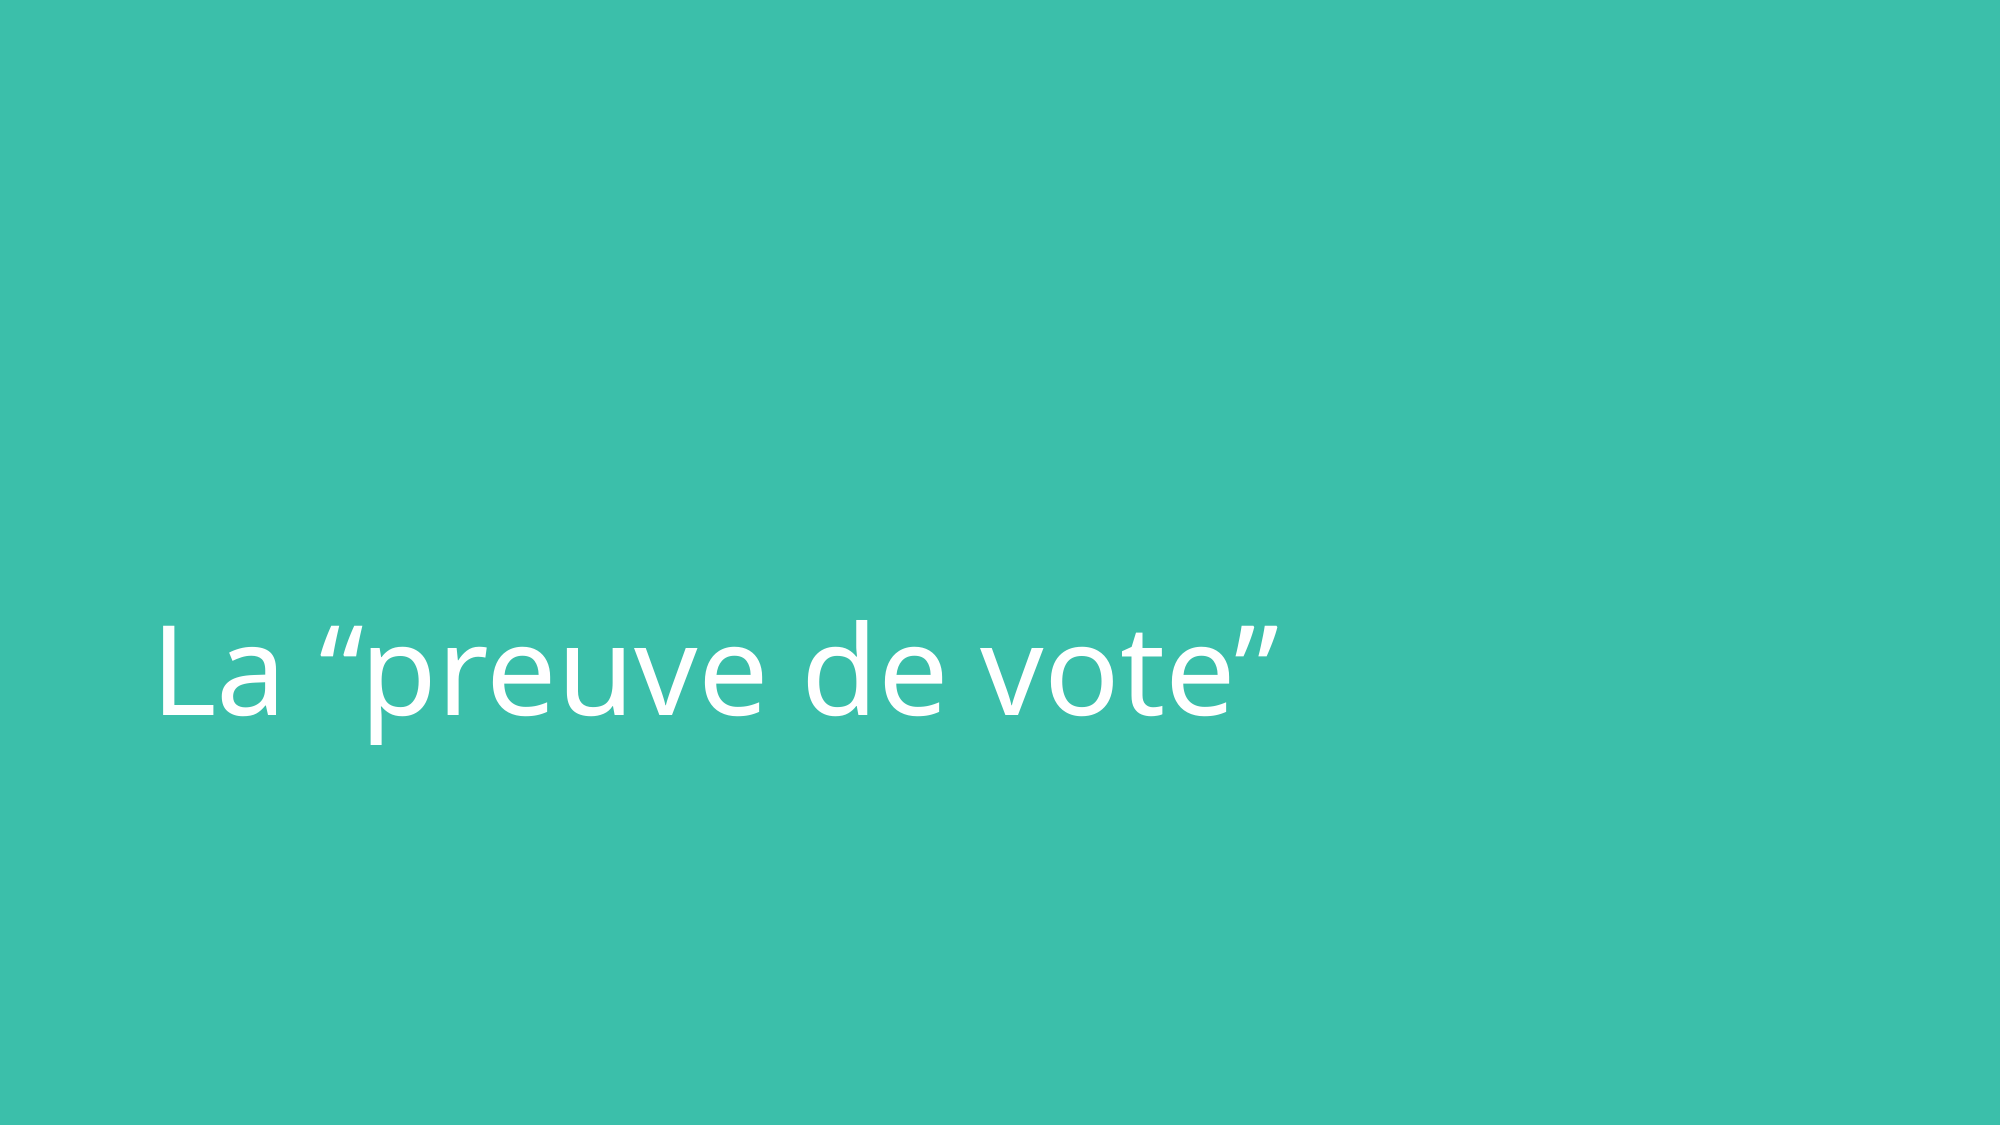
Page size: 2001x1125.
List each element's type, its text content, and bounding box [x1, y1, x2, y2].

title La “preuve de vote” [136, 280, 1862, 749]
